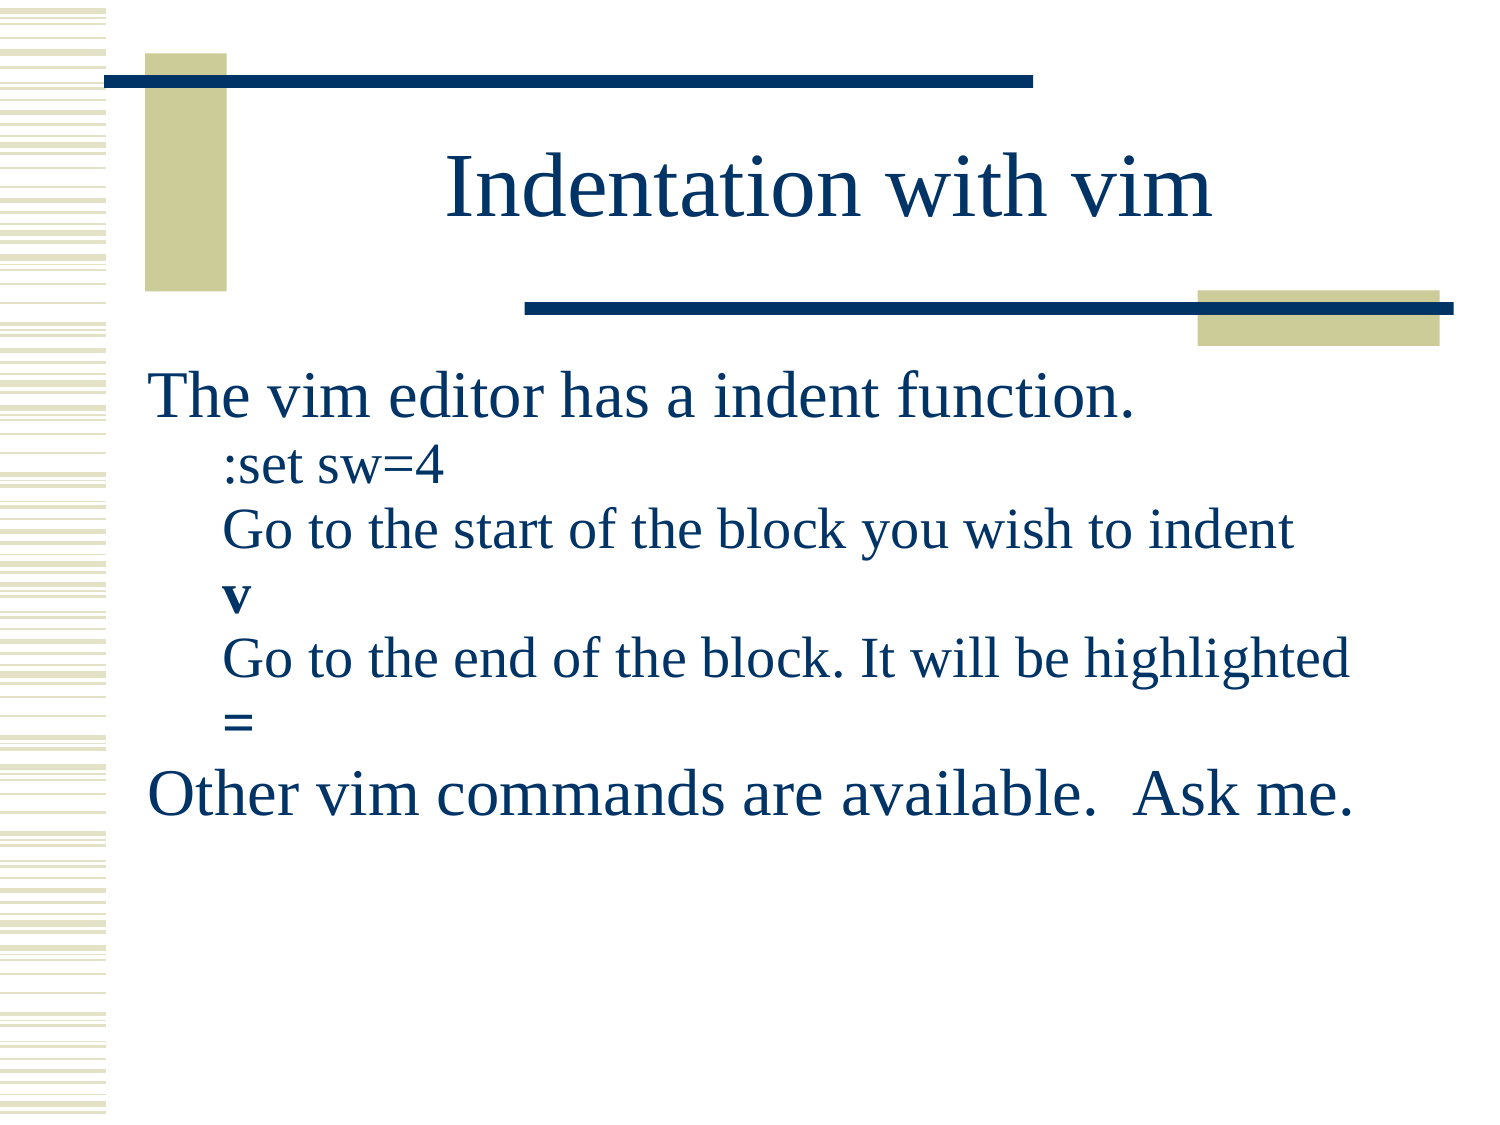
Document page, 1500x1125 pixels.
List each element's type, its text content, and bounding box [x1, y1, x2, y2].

title Indentation with vim [225, 99, 1436, 288]
list The vim editor has a indent function. :set sw=4 Go to the start of the block you wish to indent v Go to the end of the block. It will be highlighted = Other vim commands are available. Ask me. [132, 363, 1439, 1063]
